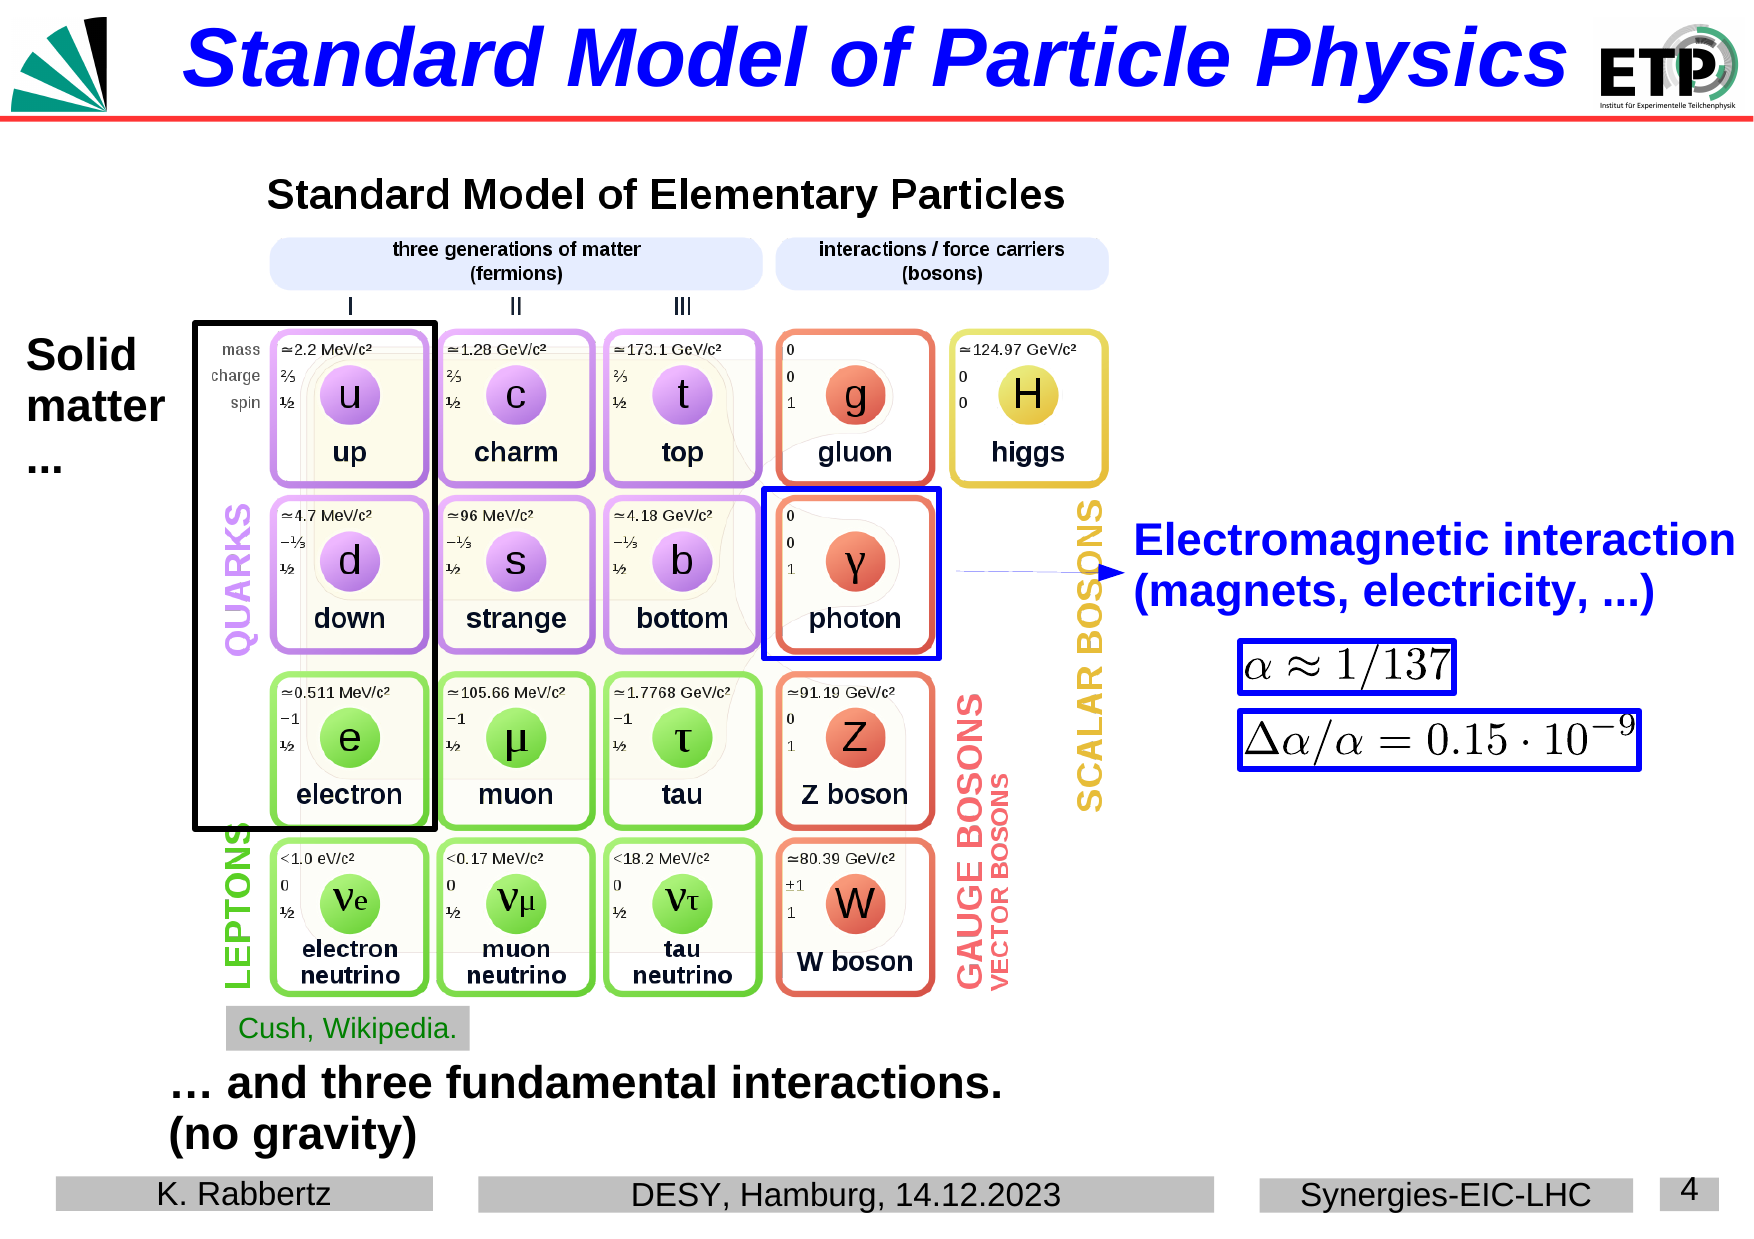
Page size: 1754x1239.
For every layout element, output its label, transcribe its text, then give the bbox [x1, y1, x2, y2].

picture [203, 145, 1128, 1030]
picture [1630, 17, 1745, 112]
picture [11, 17, 107, 113]
picture [203, 326, 432, 826]
text_box Solid matter ... [13, 323, 178, 489]
title Standard Model of Particle Physics [124, 0, 1630, 116]
picture [1243, 644, 1452, 691]
picture [1242, 713, 1637, 766]
text_box Electromagnetic interaction (magnets, electricity, ...) [1121, 507, 1754, 623]
text_box Cush, Wikipedia. [226, 1005, 470, 1051]
text_box … and three fundamental interactions. (no gravity) [156, 1050, 1016, 1166]
